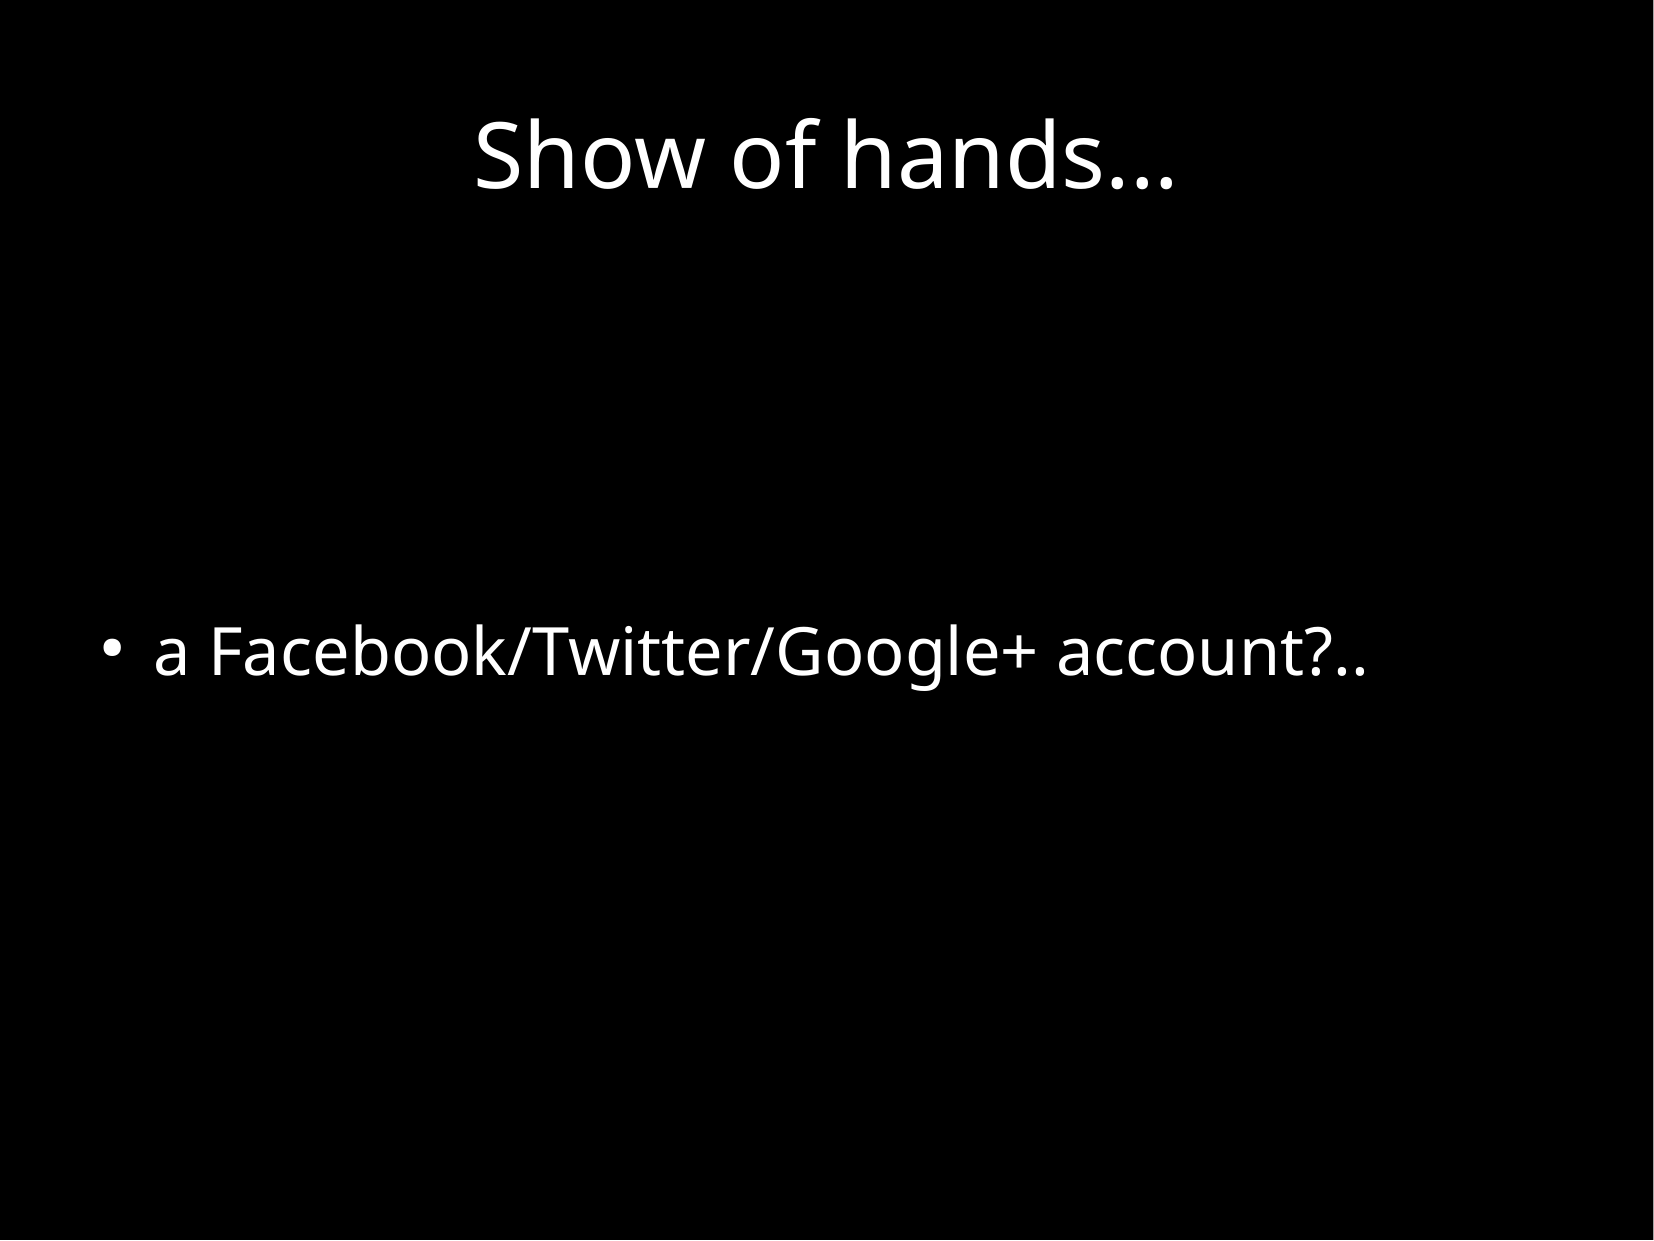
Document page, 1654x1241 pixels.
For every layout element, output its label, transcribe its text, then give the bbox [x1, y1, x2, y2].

list a Facebook/Twitter/Google+ account?.. [82, 290, 1538, 1010]
title Show of hands... [82, 49, 1571, 257]
